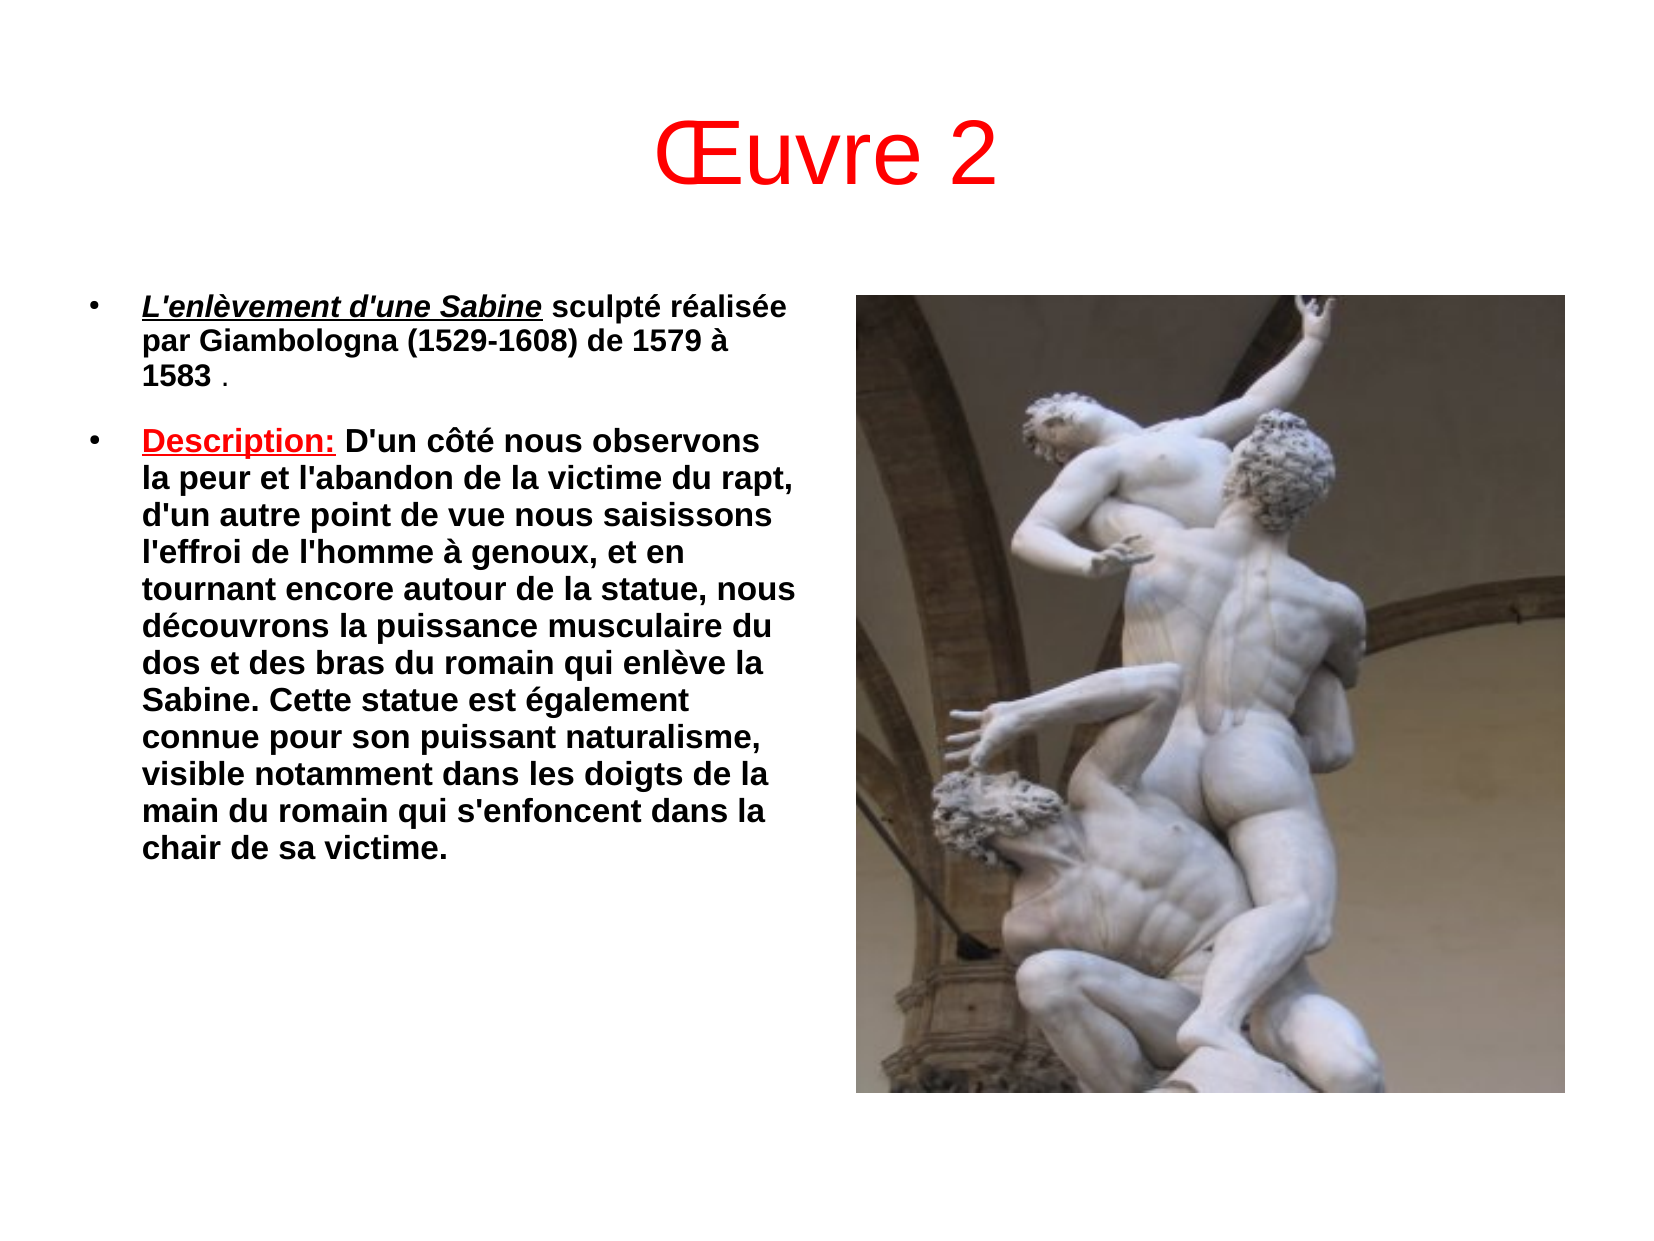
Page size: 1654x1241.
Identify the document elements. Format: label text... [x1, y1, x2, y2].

chart [845, 290, 1572, 1109]
picture [856, 295, 1565, 1093]
list L'enlèvement d'une Sabine sculpté réalisée par Giambologna (1529-1608) de 1579 à 1583 . Description: D'un côté nous observons la peur et l'abandon de la victime du rapt, d'un autre point de vue nous saisissons l'effroi de l'homme à genoux, et en tournant encore autour de la statue, nous découvrons la puissance musculaire du dos et des bras du romain qui enlève la Sabine. Cette statue est également connue pour son puissant naturalisme, visible notamment dans les doigts de la main du romain qui s'enfoncent dans la chair de sa victime. [71, 288, 798, 1093]
title Œuvre 2 [82, 49, 1571, 257]
